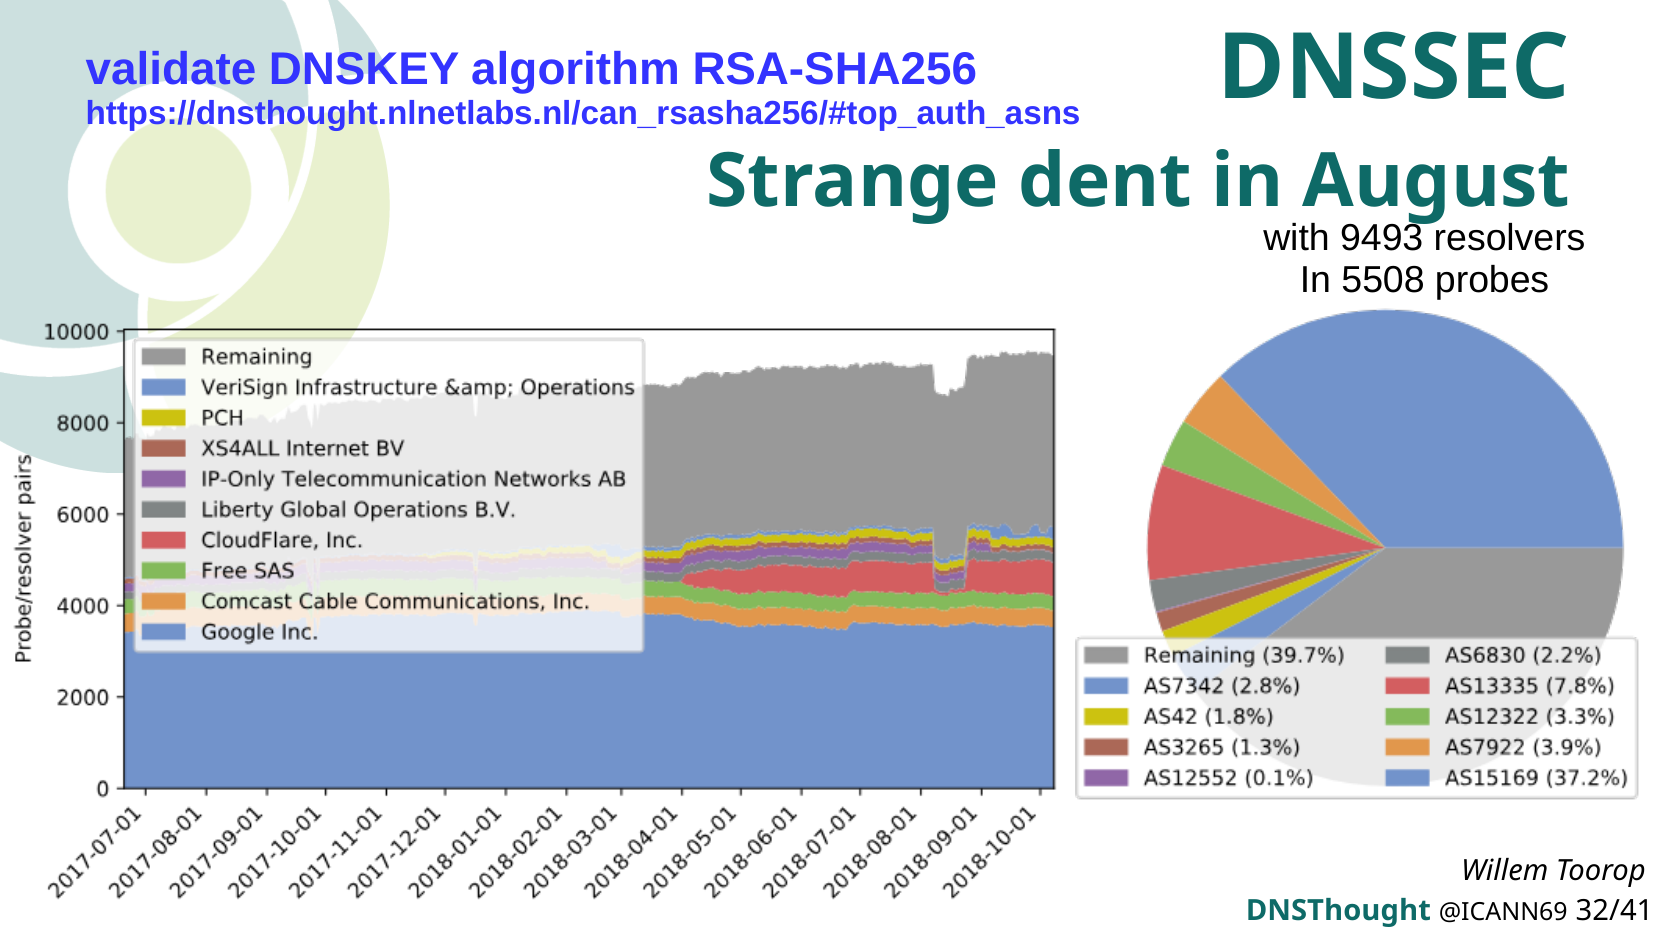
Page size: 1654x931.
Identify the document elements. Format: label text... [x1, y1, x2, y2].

title DNSSEC Strange dent in August [82, 18, 1571, 212]
picture [0, 265, 1654, 918]
text_box validate DNSKEY algorithm RSA-SHA256 https://dnsthought.nlnetlabs.nl/can_rsasha256/#top_auth_asns [70, 35, 1111, 156]
text_box with 9493 resolvers In 5508 probes [1248, 208, 1654, 375]
